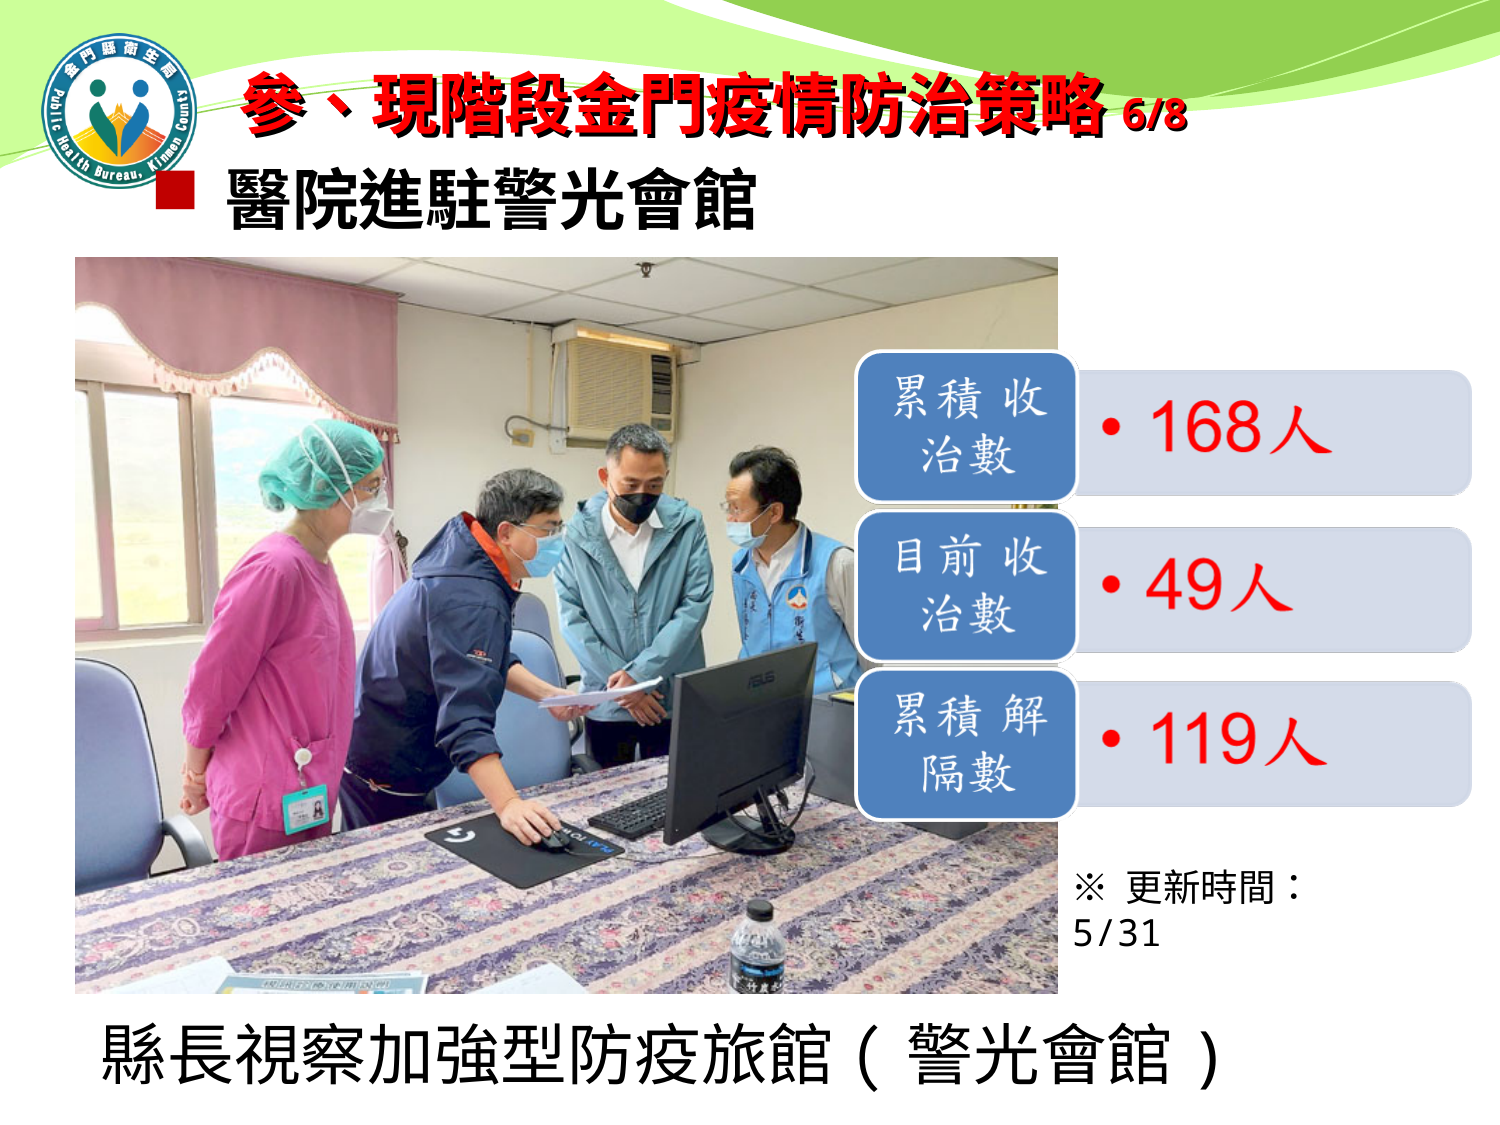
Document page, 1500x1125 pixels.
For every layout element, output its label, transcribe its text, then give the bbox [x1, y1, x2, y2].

text_box 參、現階段金門疫情防治策略6/8 [122, 54, 1304, 150]
text_box 醫院進駐警光會館 [135, 150, 775, 246]
picture [75, 257, 1472, 994]
picture [41, 33, 197, 189]
text_box ※更新時間：5/31 [1057, 855, 1422, 962]
text_box 縣長視察加強型防疫旅館(警光會館) [85, 1004, 1386, 1101]
